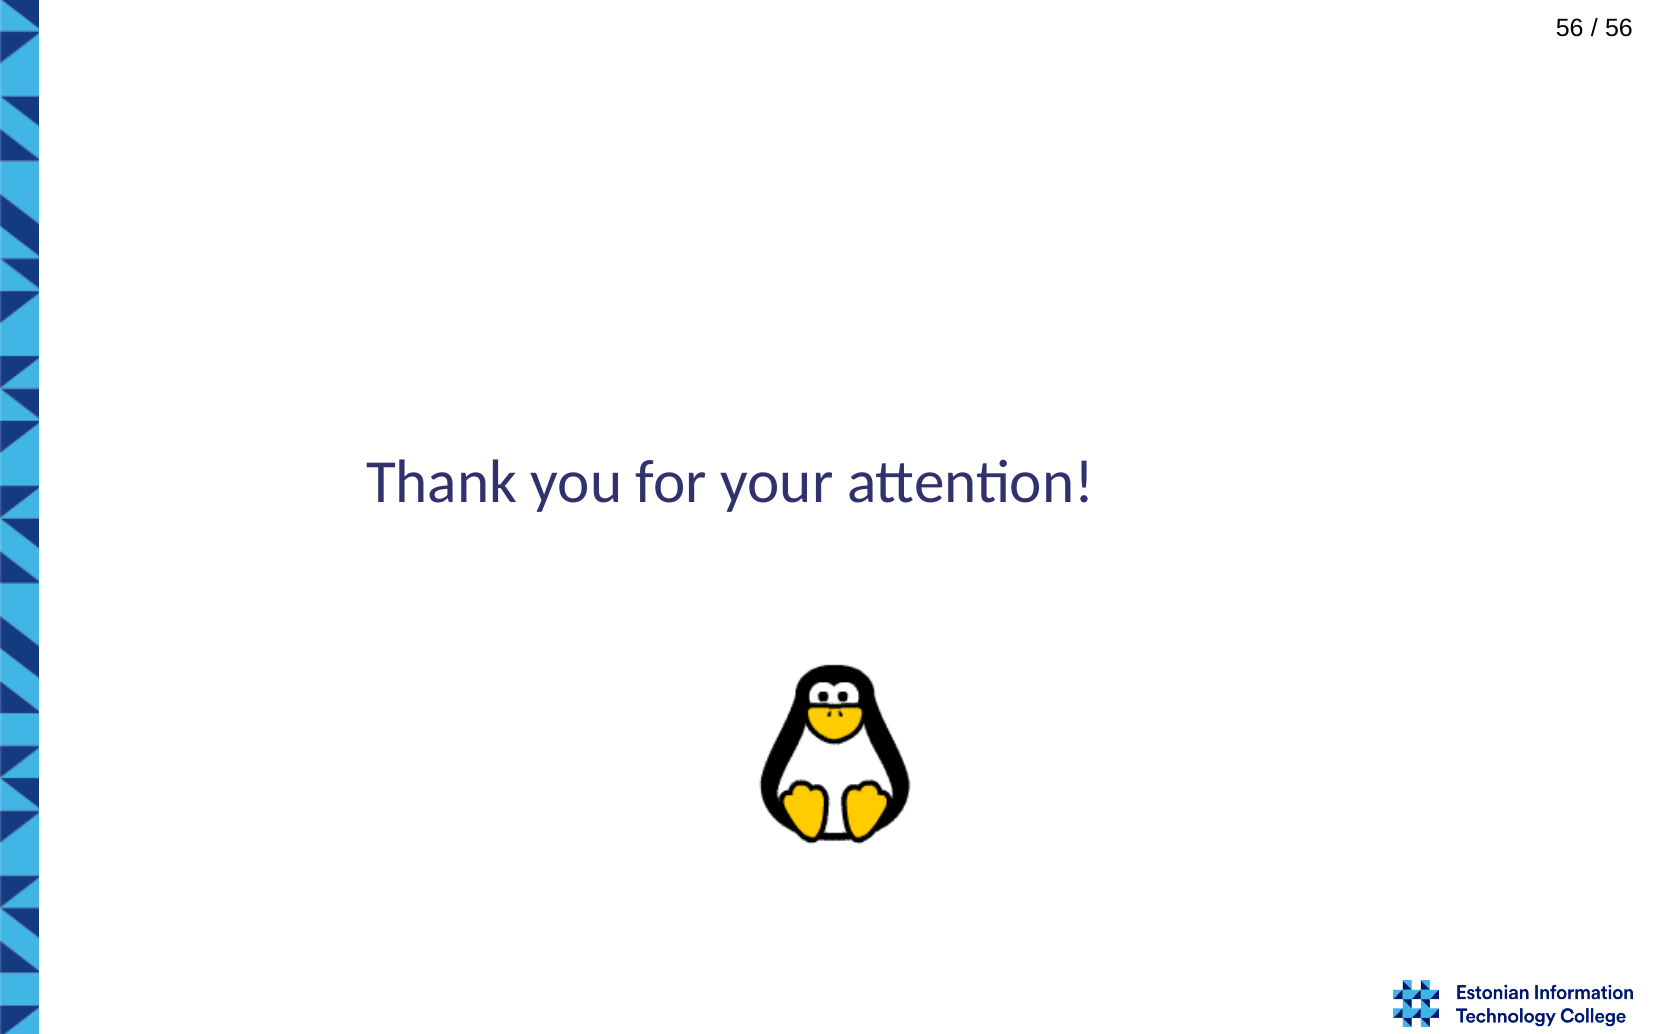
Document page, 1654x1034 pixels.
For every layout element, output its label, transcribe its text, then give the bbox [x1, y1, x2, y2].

picture [1393, 980, 1633, 1027]
picture [708, 612, 959, 863]
title Thank you for your attention! [366, 415, 1276, 559]
